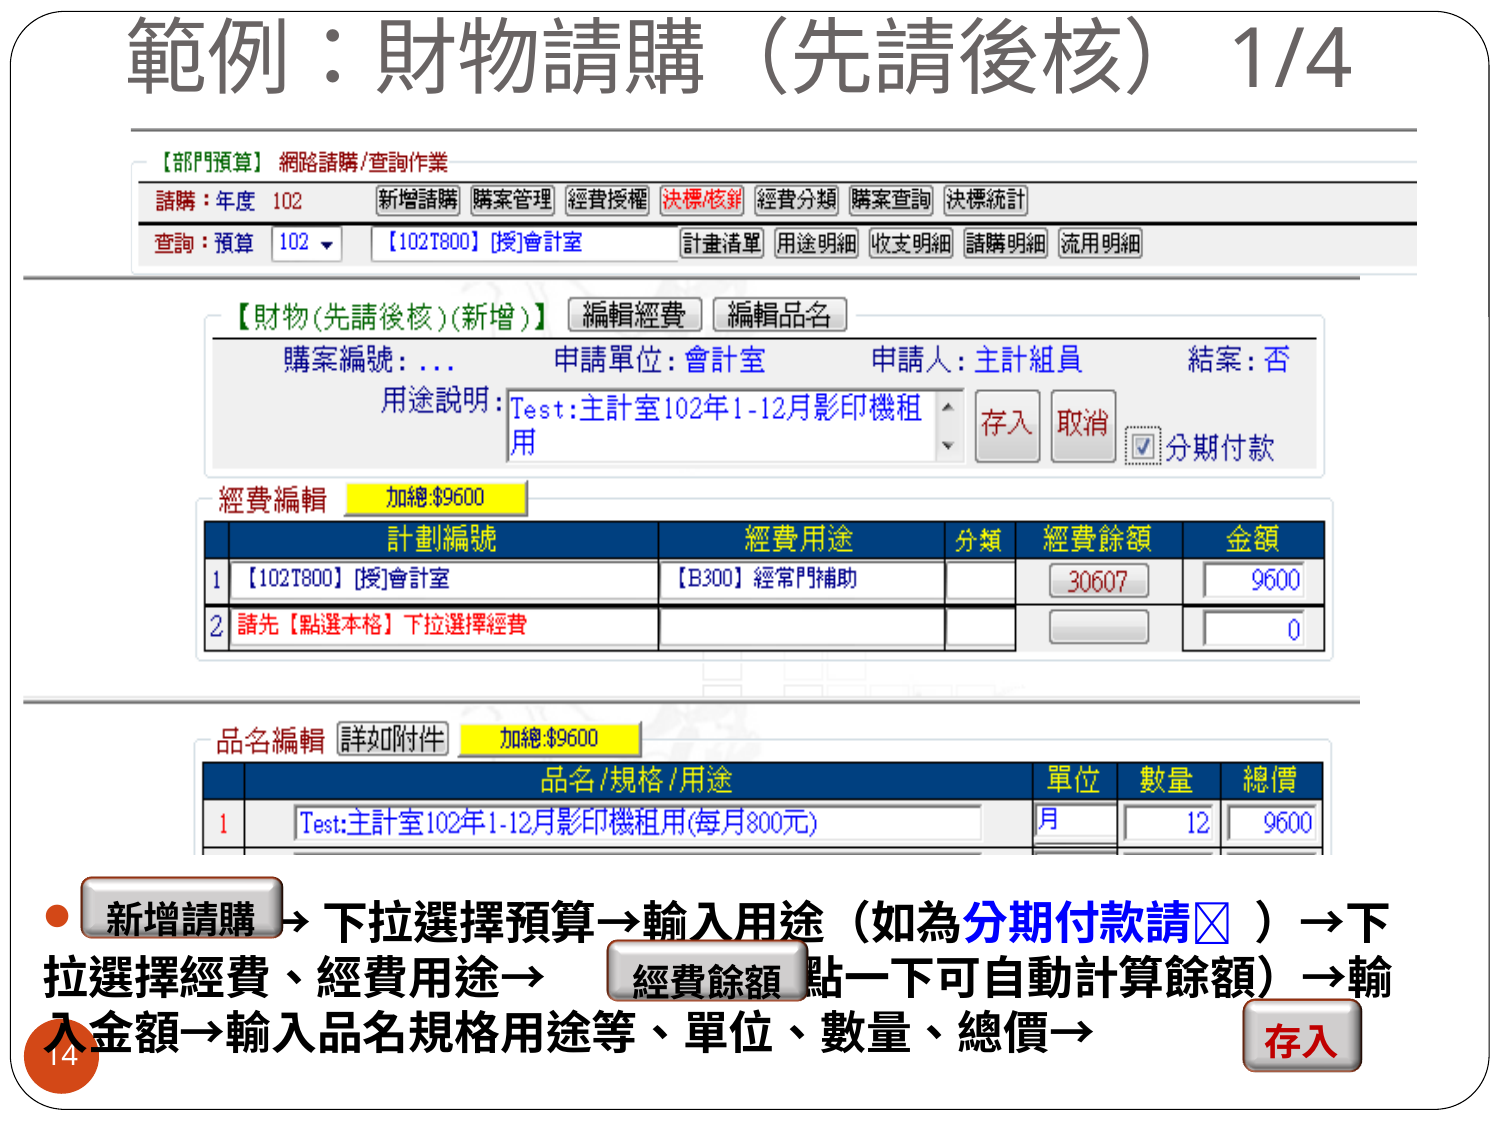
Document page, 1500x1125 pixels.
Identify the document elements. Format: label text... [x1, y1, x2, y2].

text_box 新增請購 [84, 881, 278, 934]
text_box 經費餘額 [611, 944, 804, 997]
picture [78, 875, 284, 940]
text_box 新增請購 [129, 918, 134, 934]
picture [604, 938, 810, 1003]
text_box →下拉選擇預算→輸入用途（如為分期付款請 ）→下拉選擇經費、經費用途→ （點一下可自動計算餘額）→輸入金額→輸入品名規格用途等、單位、數量、總價→ [35, 878, 1416, 1125]
picture [23, 128, 1417, 855]
text_box [23, 1029, 35, 1083]
text_box 存入 [1247, 1002, 1357, 1066]
text_box 範例：財物請購（先請後核）1/4 [117, 0, 1418, 119]
text_box 經費餘額 [758, 969, 769, 996]
picture [1240, 996, 1363, 1073]
